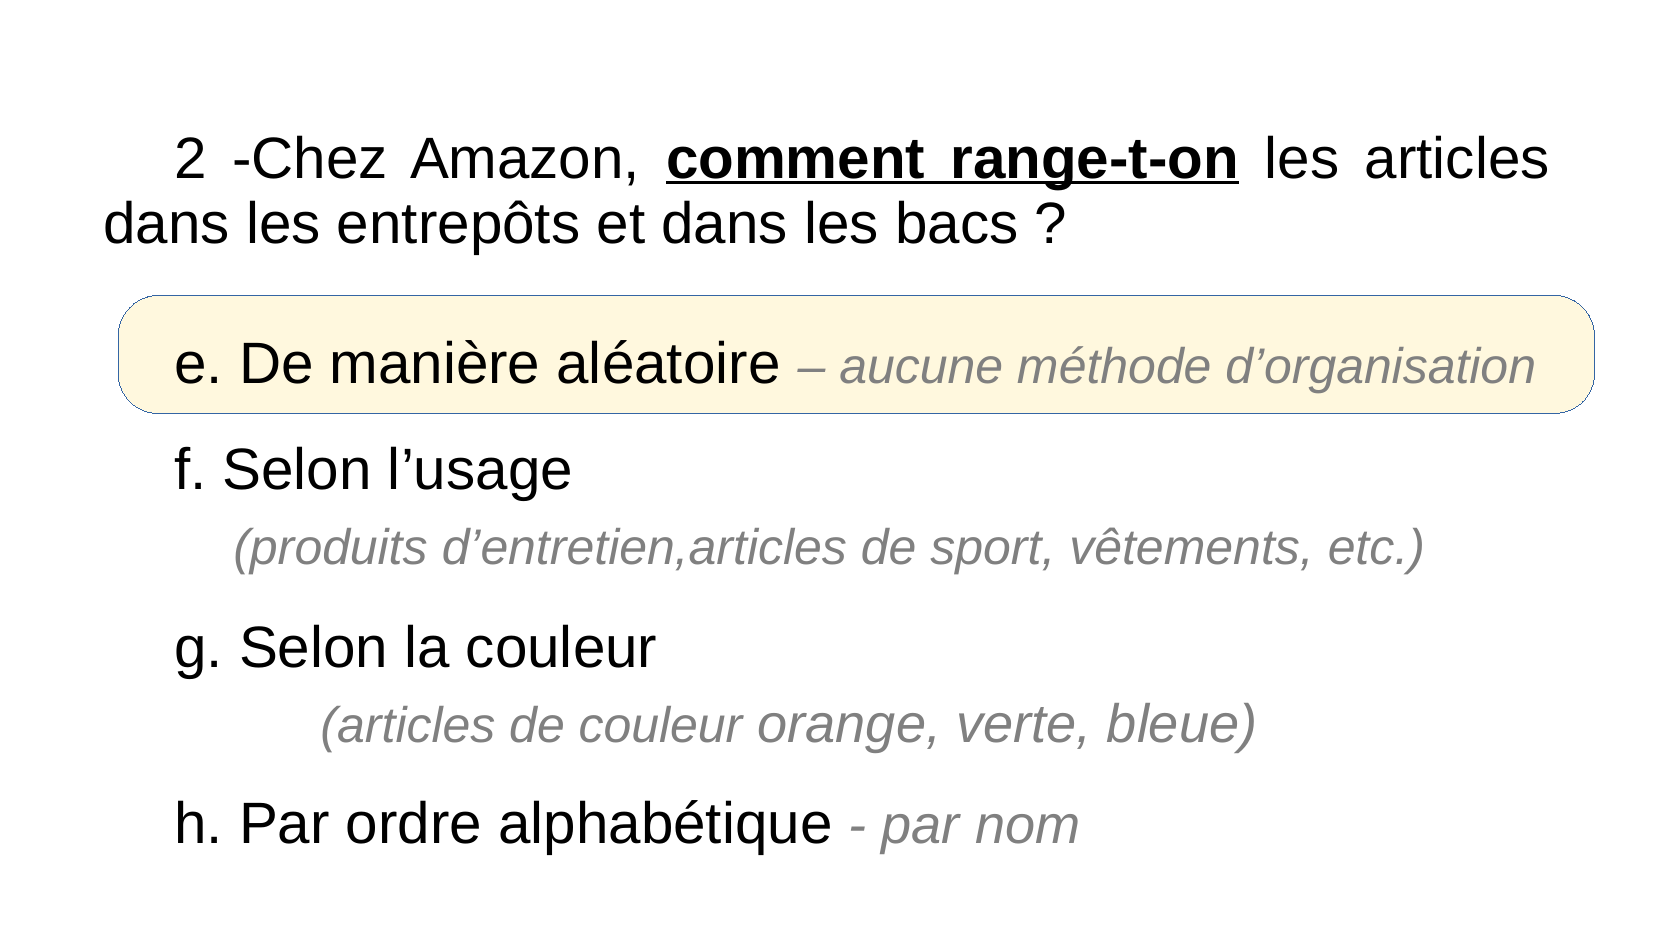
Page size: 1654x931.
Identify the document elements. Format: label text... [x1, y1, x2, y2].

text_box [1565, 296, 1595, 412]
text_box 2 -Chez Amazon, comment range-t-on les articles dans les entrepôts et dans les bacs ? e. De manière aléatoire – aucune méthode d’organisation f. Selon l’usage (produits d’entretien,articles de sport, vêtements, etc.) g. Selon la couleur (articles de couleur orange, verte, bleue) h. Par ordre alphabétique - par nom [88, 118, 1565, 864]
